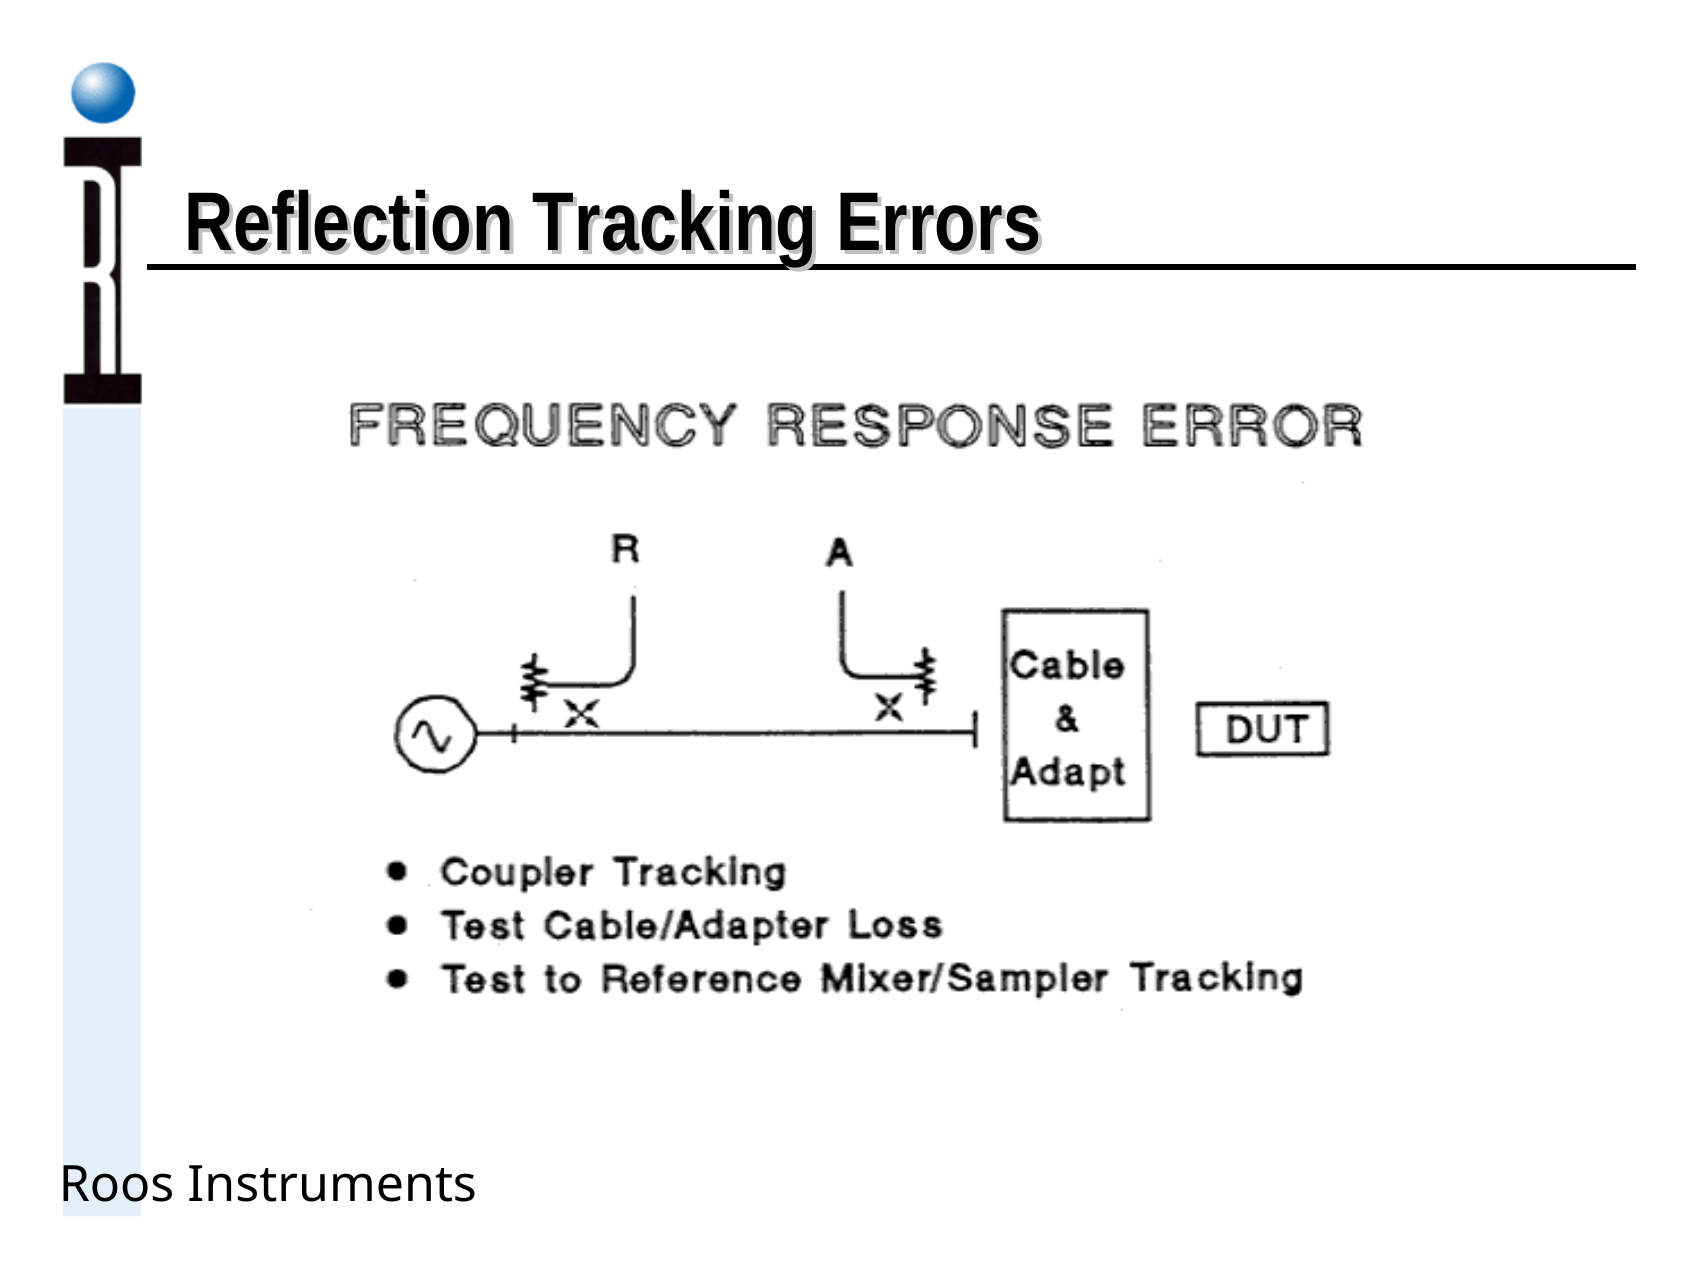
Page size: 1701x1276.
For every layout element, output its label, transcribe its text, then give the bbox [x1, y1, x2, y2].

picture [59, 58, 147, 411]
text_box Reflection Tracking Errors [184, 92, 1539, 268]
picture [306, 373, 1402, 1020]
